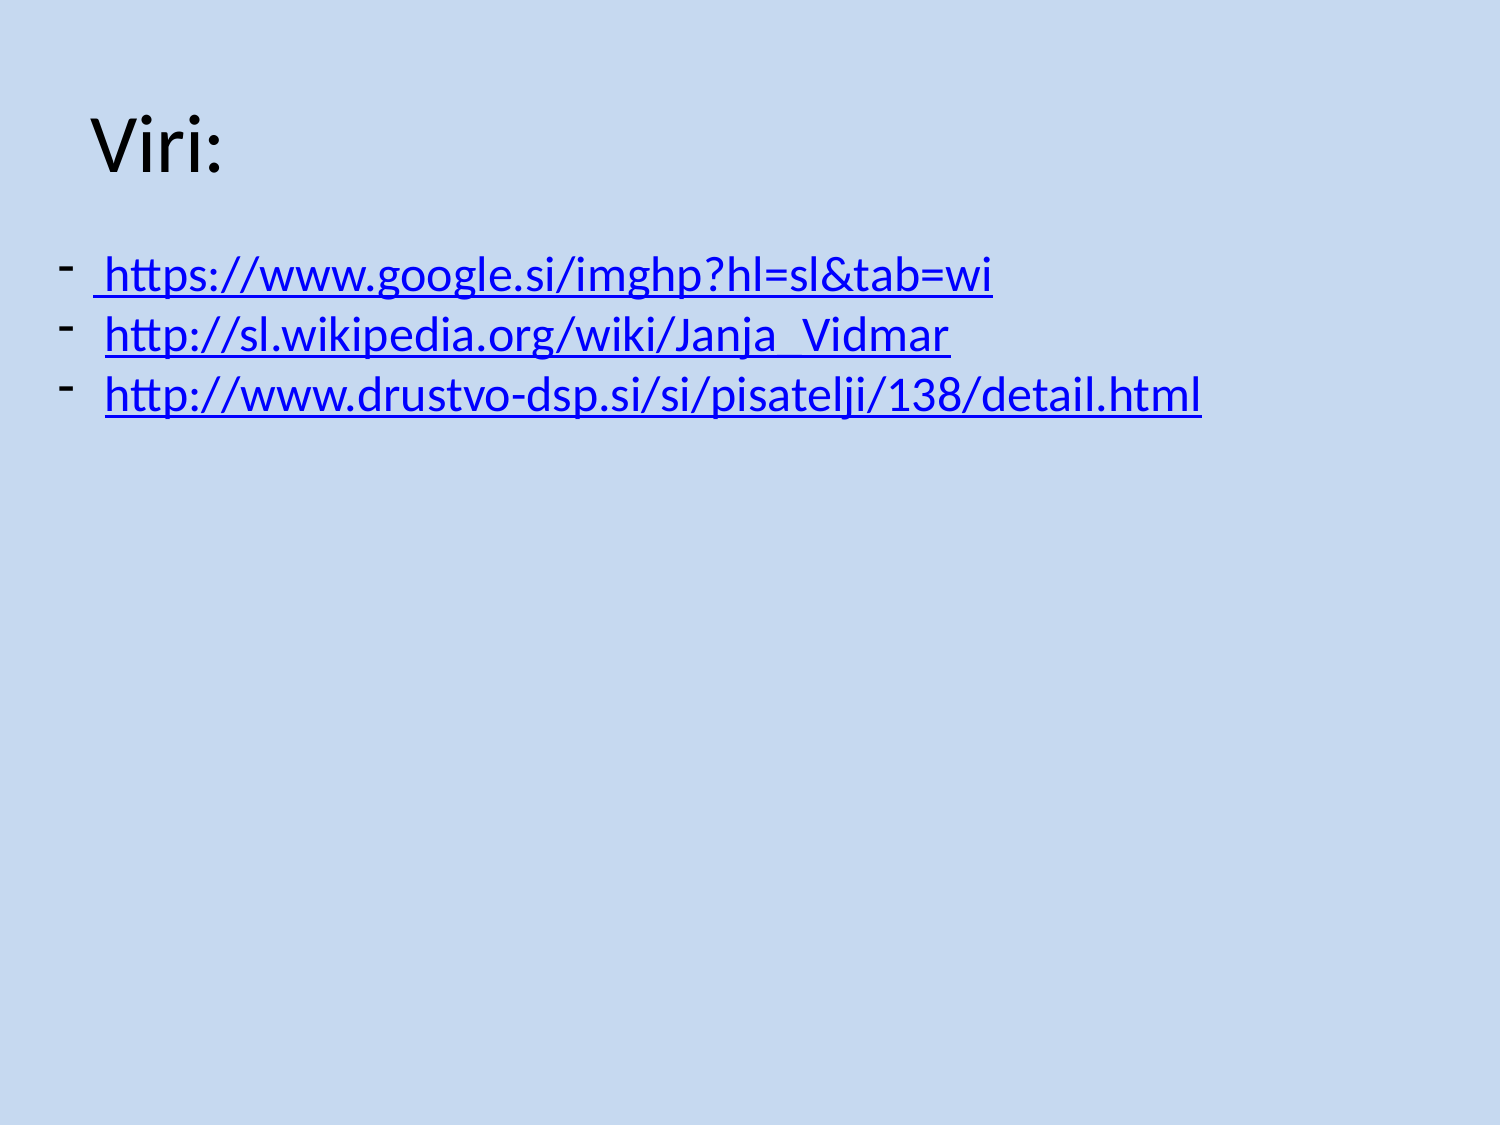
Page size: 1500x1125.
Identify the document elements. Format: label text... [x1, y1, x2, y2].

title Viri: [75, 45, 1425, 233]
text_box https://www.google.si/imghp?hl=sl&tab=wi http://sl.wikipedia.org/wiki/Janja_Vidmar http://www.drustvo-dsp.si/si/pisatelji/138/detail.html [43, 234, 1218, 490]
